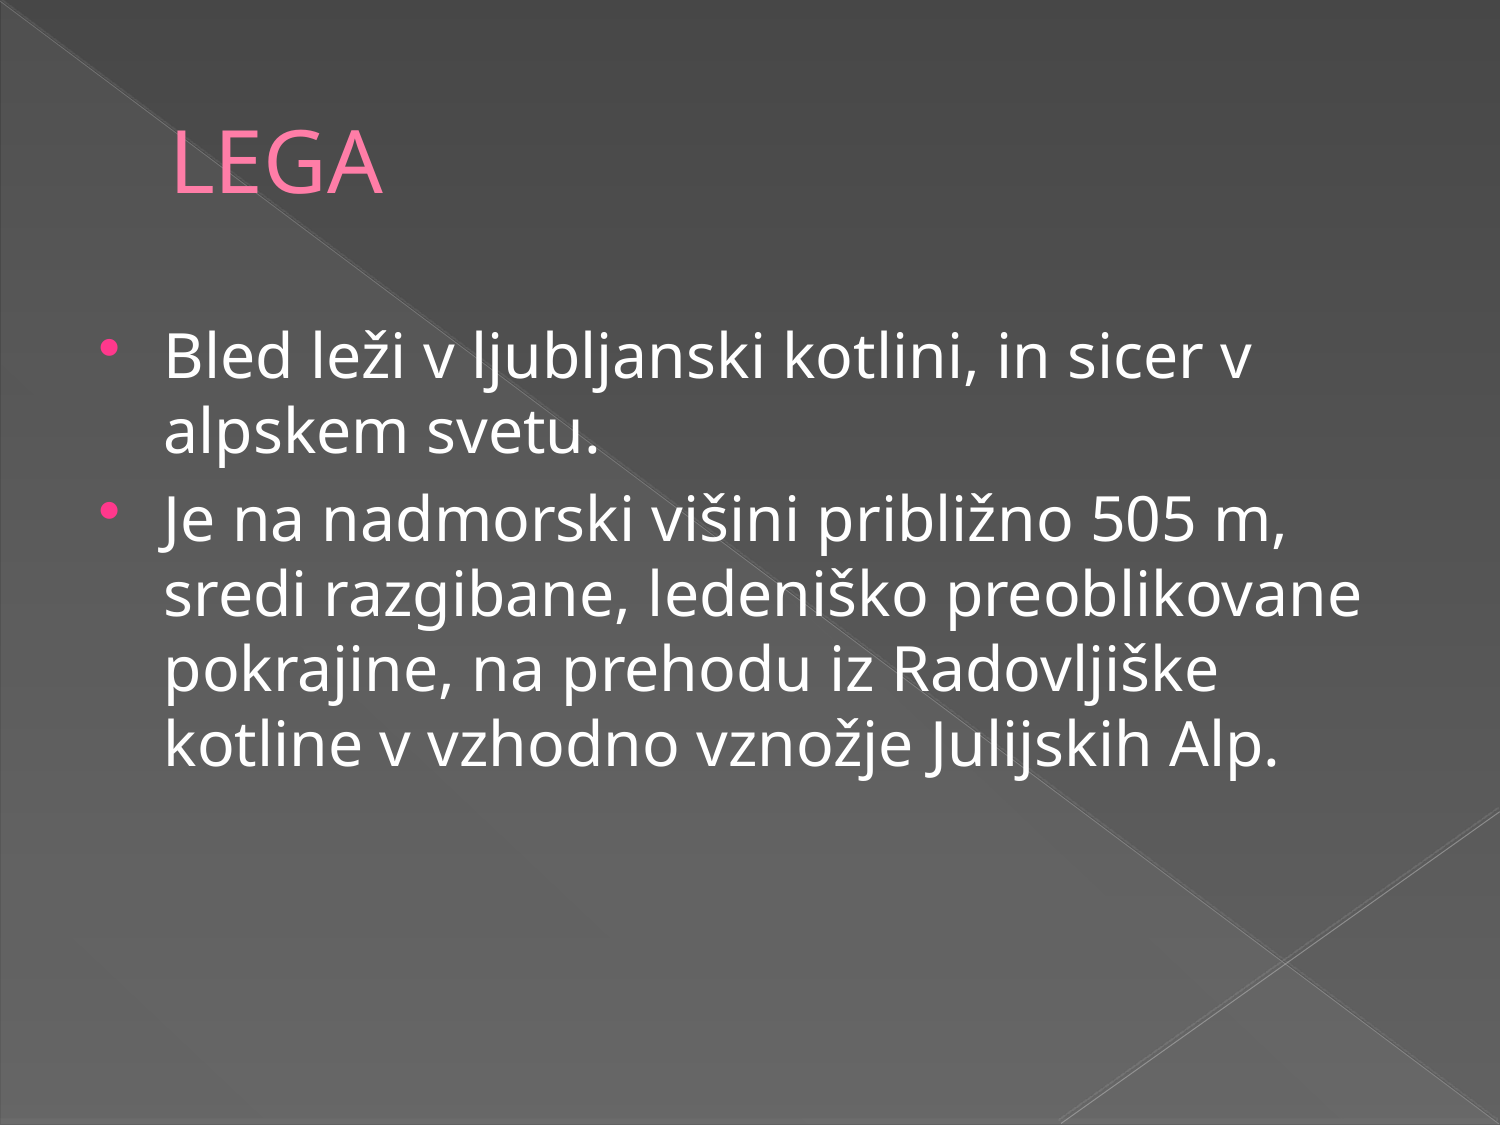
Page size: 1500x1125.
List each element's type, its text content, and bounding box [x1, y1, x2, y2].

list Bled leži v ljubljanski kotlini, in sicer v alpskem svetu. Je na nadmorski višini približno 505 m, sredi razgibane, ledeniško preoblikovane pokrajine, na prehodu iz Radovljiške kotline v vzhodno vznožje Julijskih Alp. [75, 308, 1425, 1059]
title LEGA [75, 43, 1425, 274]
